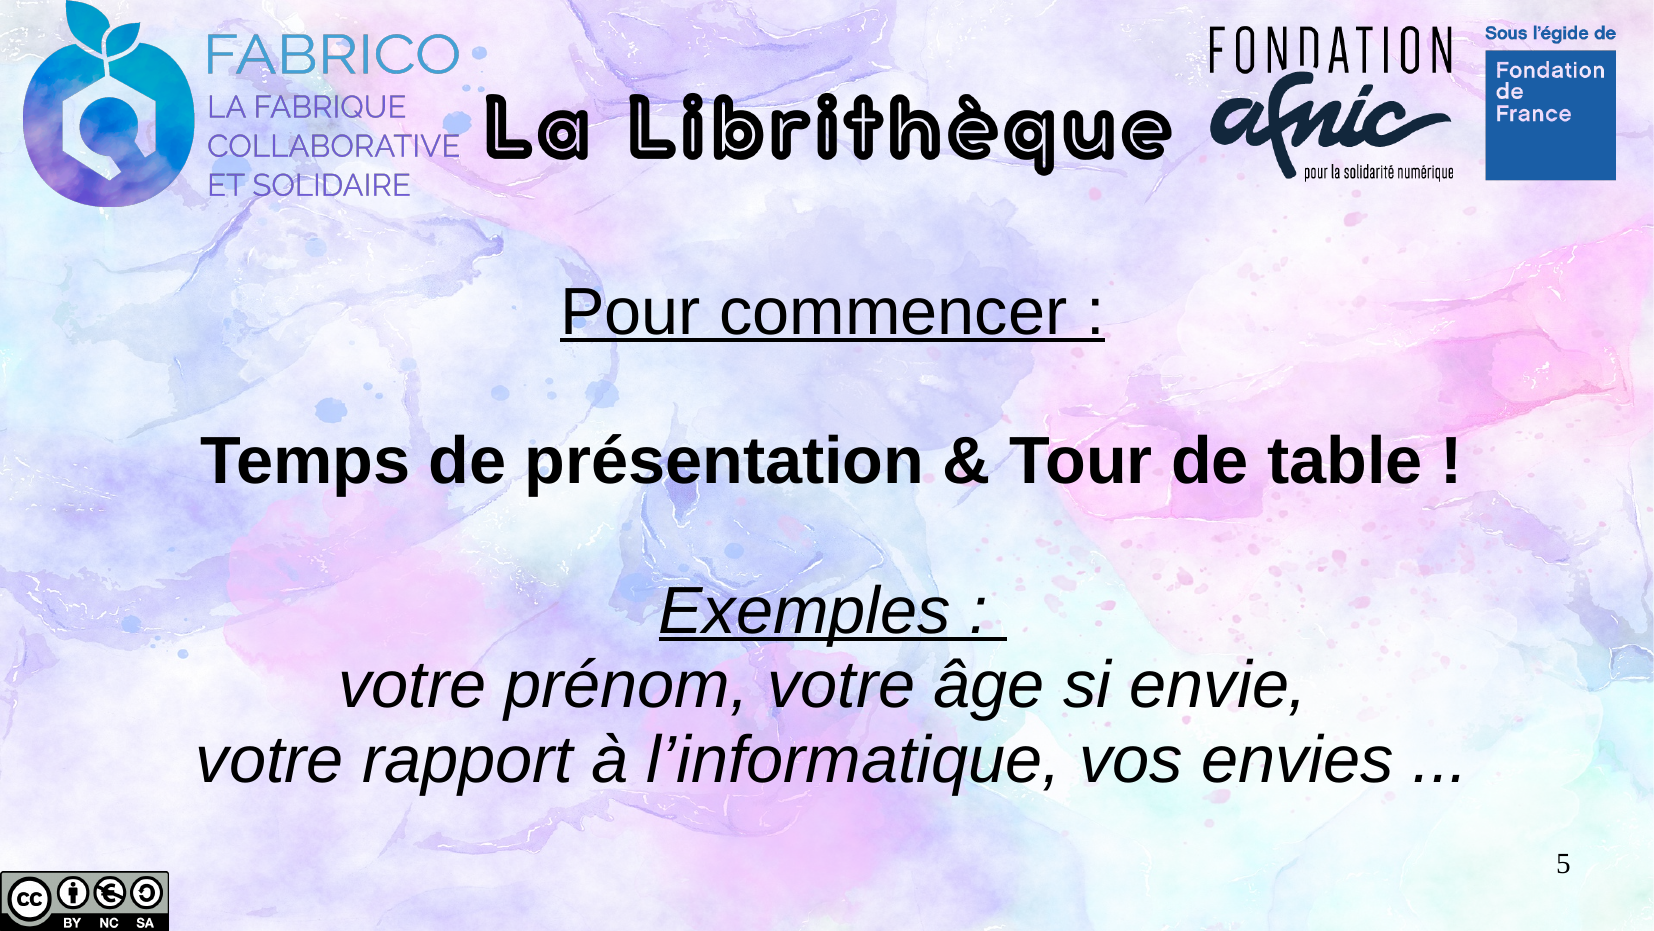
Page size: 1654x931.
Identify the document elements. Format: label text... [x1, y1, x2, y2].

picture [23, 0, 1653, 265]
subtitle Pour commencer : Temps de présentation & Tour de table ! Exemples : votre prénom, votre âge si envie, votre rapport à l’informatique, vos envies ... [88, 265, 1577, 805]
picture [0, 871, 169, 931]
